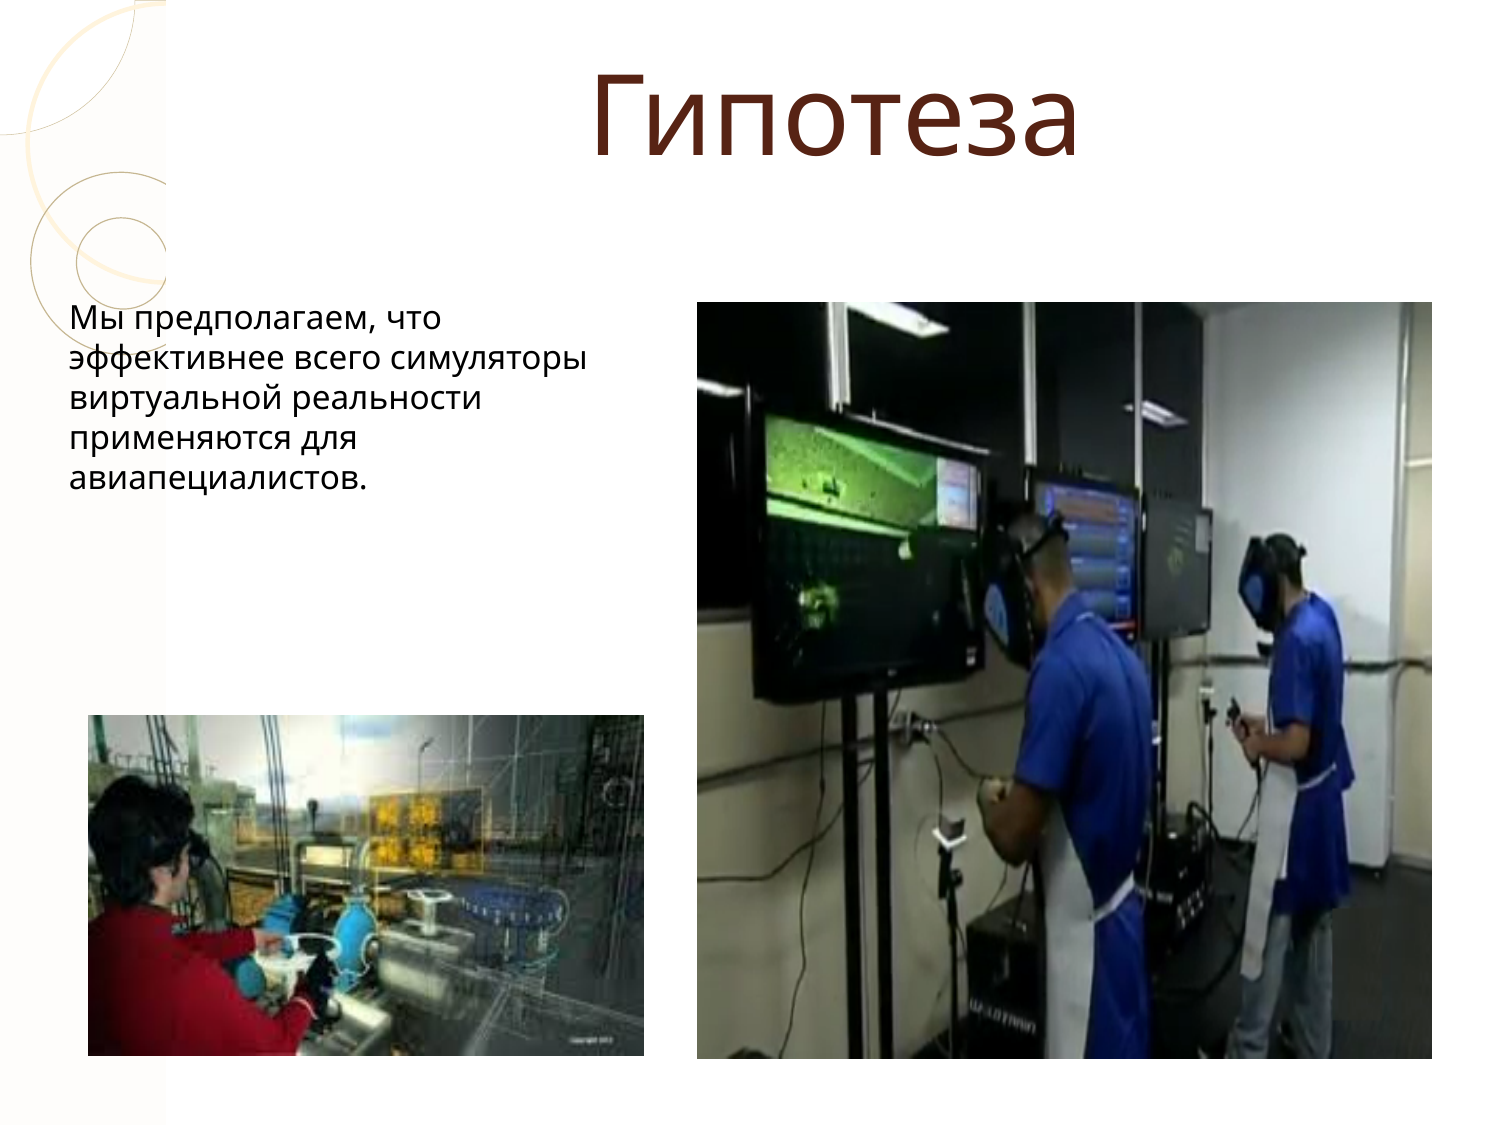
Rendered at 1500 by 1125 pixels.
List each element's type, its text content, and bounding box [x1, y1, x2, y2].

title Гипотеза [75, 35, 1341, 227]
picture [88, 716, 644, 1056]
picture [697, 302, 1432, 1059]
list Мы предполагаем, что эффективнее всего симуляторы виртуальной реальности применяются для авиапециалистов. [54, 289, 680, 680]
